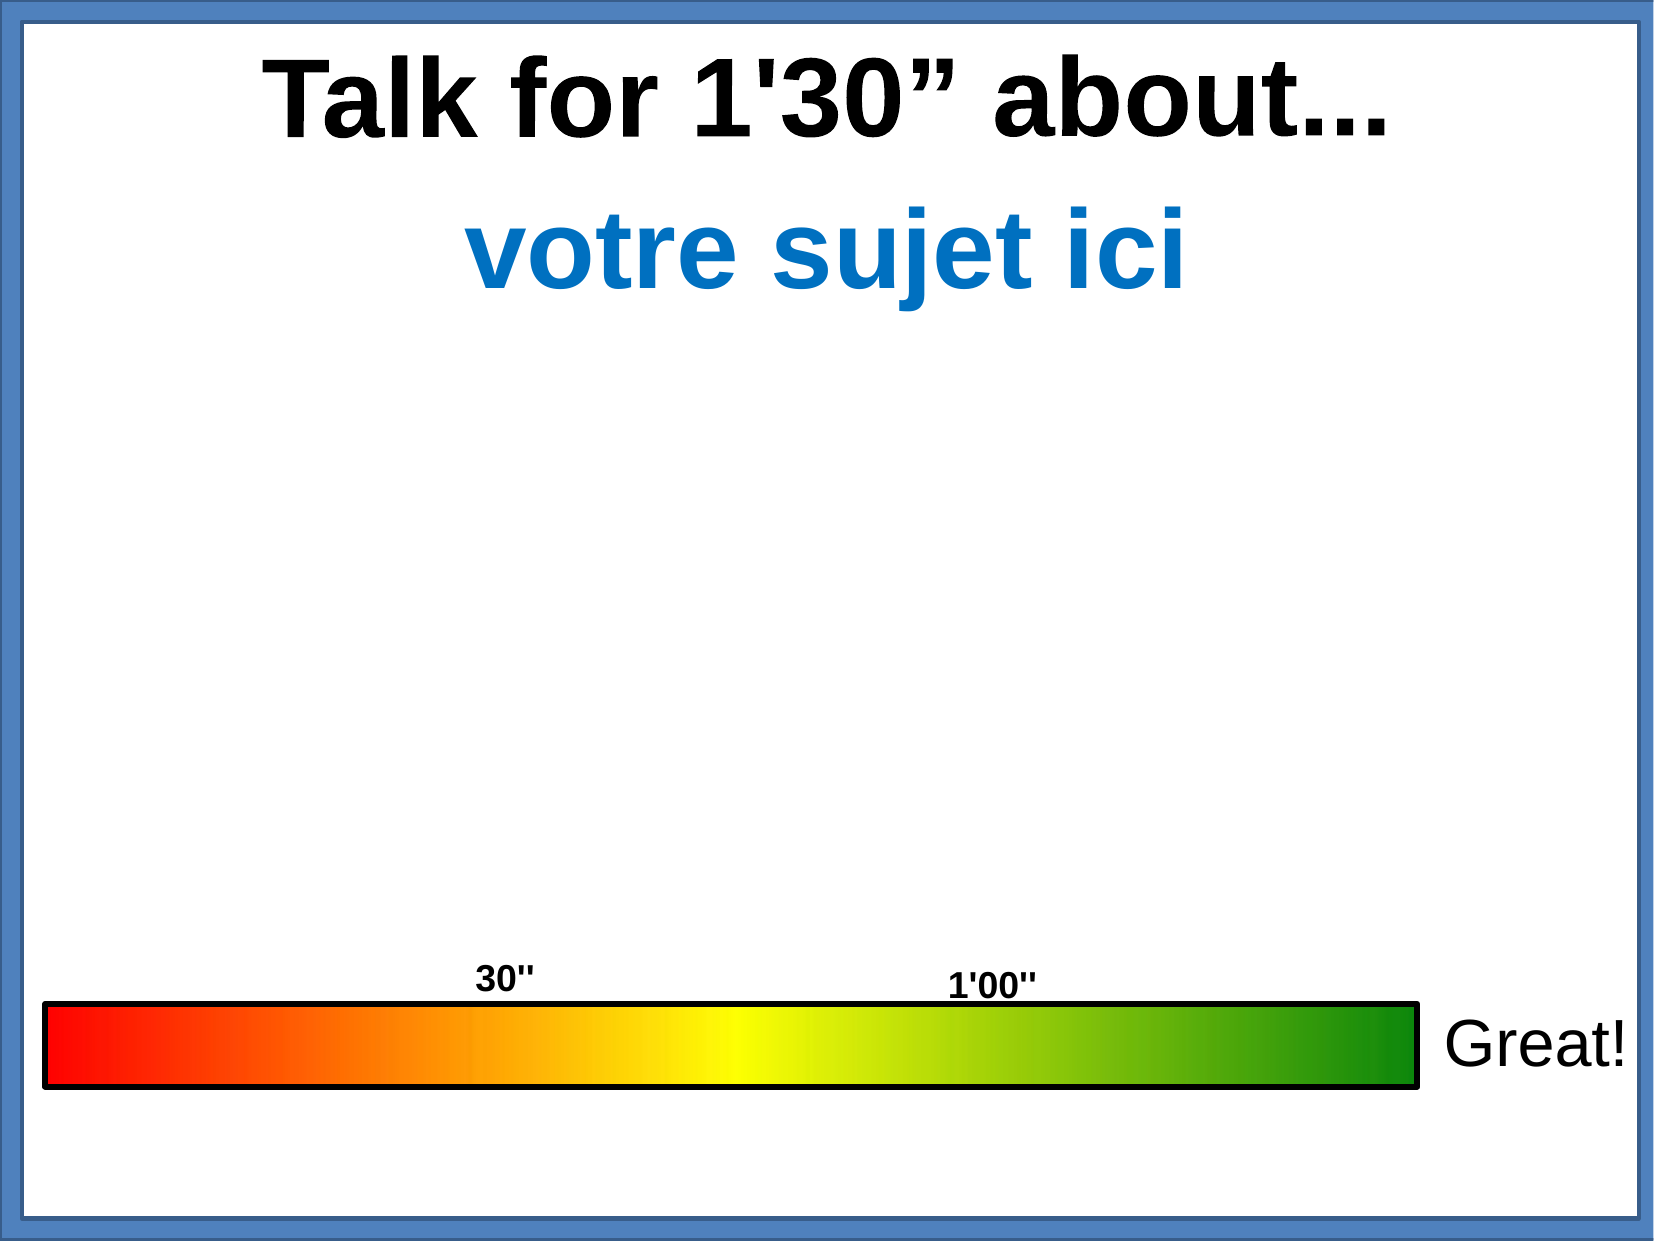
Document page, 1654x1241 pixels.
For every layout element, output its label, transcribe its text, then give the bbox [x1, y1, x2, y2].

text_box Talk for 1'30” about... [23, 14, 1630, 168]
text_box 1'00'' [933, 956, 1063, 1016]
text_box votre sujet ici [0, 168, 1654, 319]
text_box [0, 319, 1654, 1241]
picture [48, 1007, 1414, 1084]
text_box 30'' [460, 949, 556, 1052]
text_box [0, 0, 1654, 168]
text_box Great! [1428, 992, 1644, 1088]
